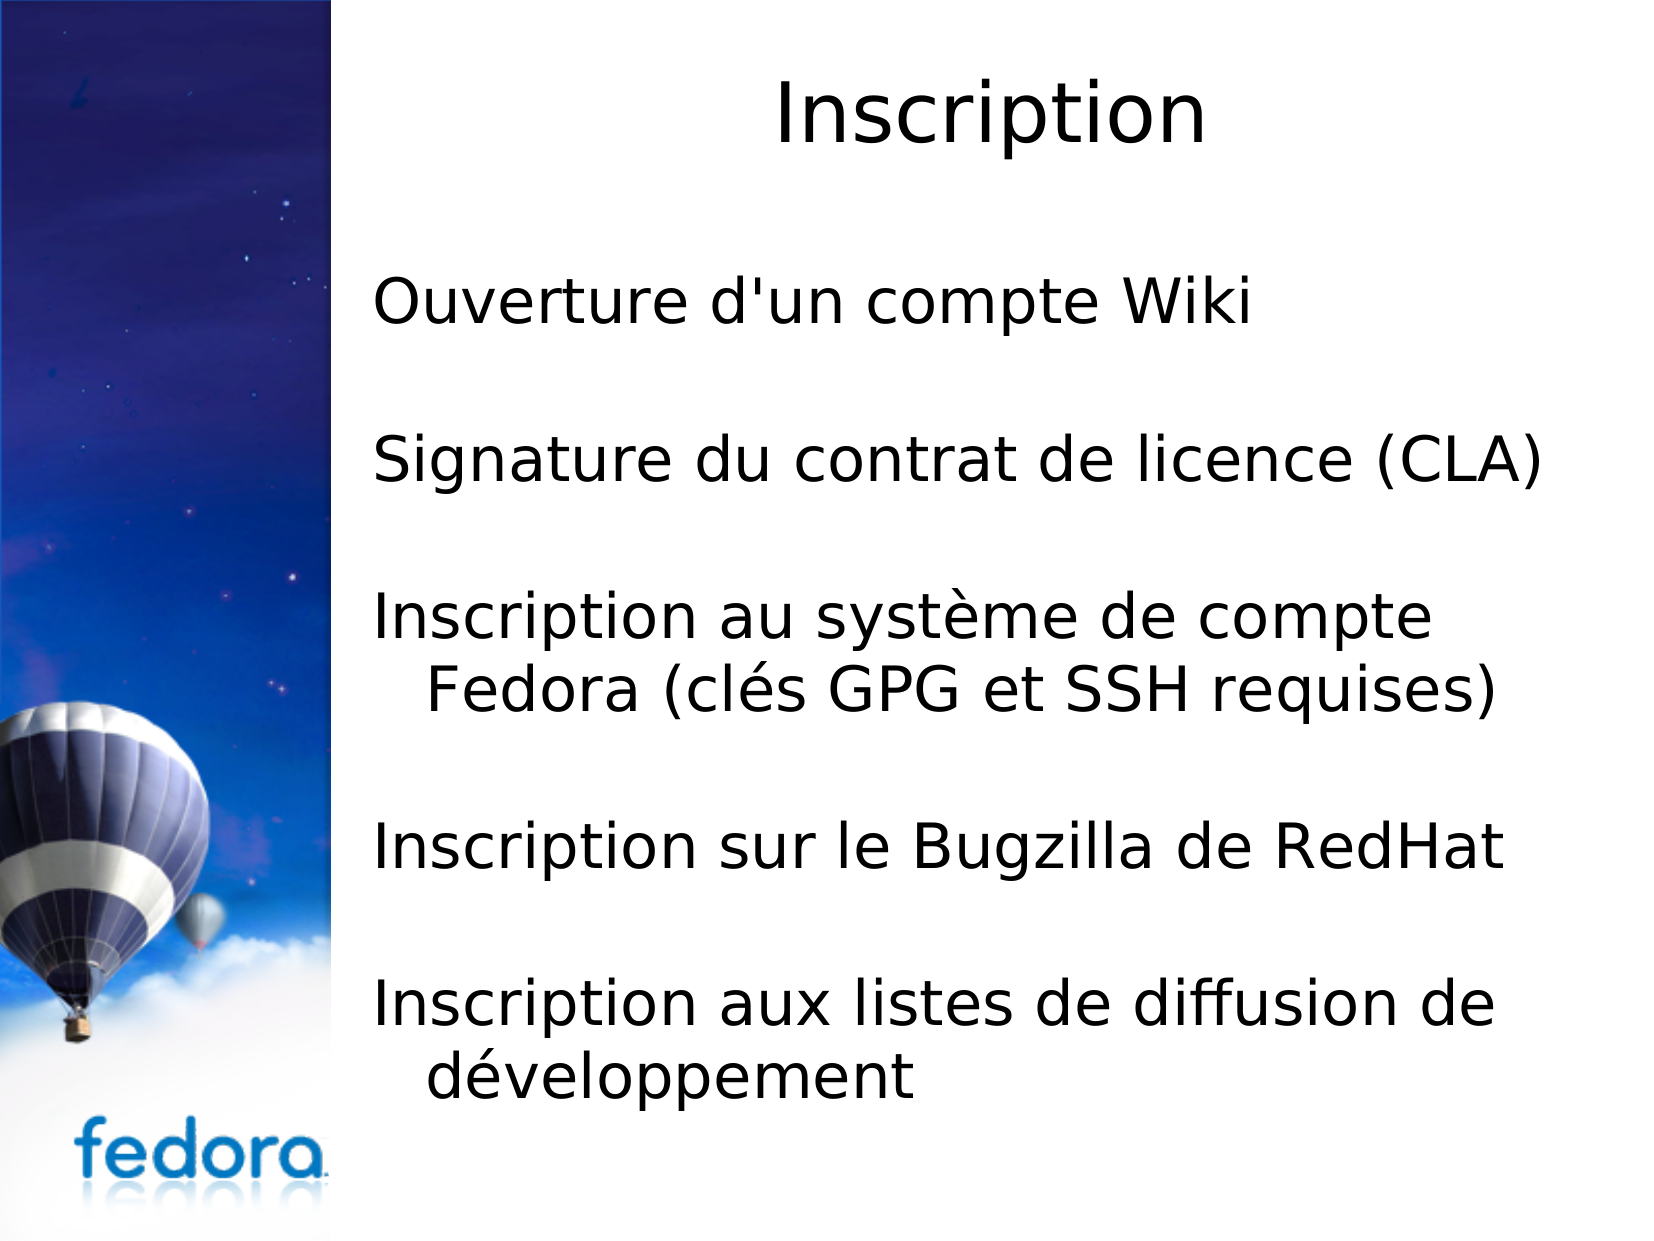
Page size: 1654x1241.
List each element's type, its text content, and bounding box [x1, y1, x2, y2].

picture [0, 0, 331, 1241]
title Inscription [342, 53, 1642, 174]
list Ouverture d'un compte Wiki Signature du contrat de licence (CLA) Inscription au système de compte Fedora (clés GPG et SSH requises) Inscription sur le Bugzilla de RedHat Inscription aux listes de diffusion de développement [354, 265, 1625, 1114]
